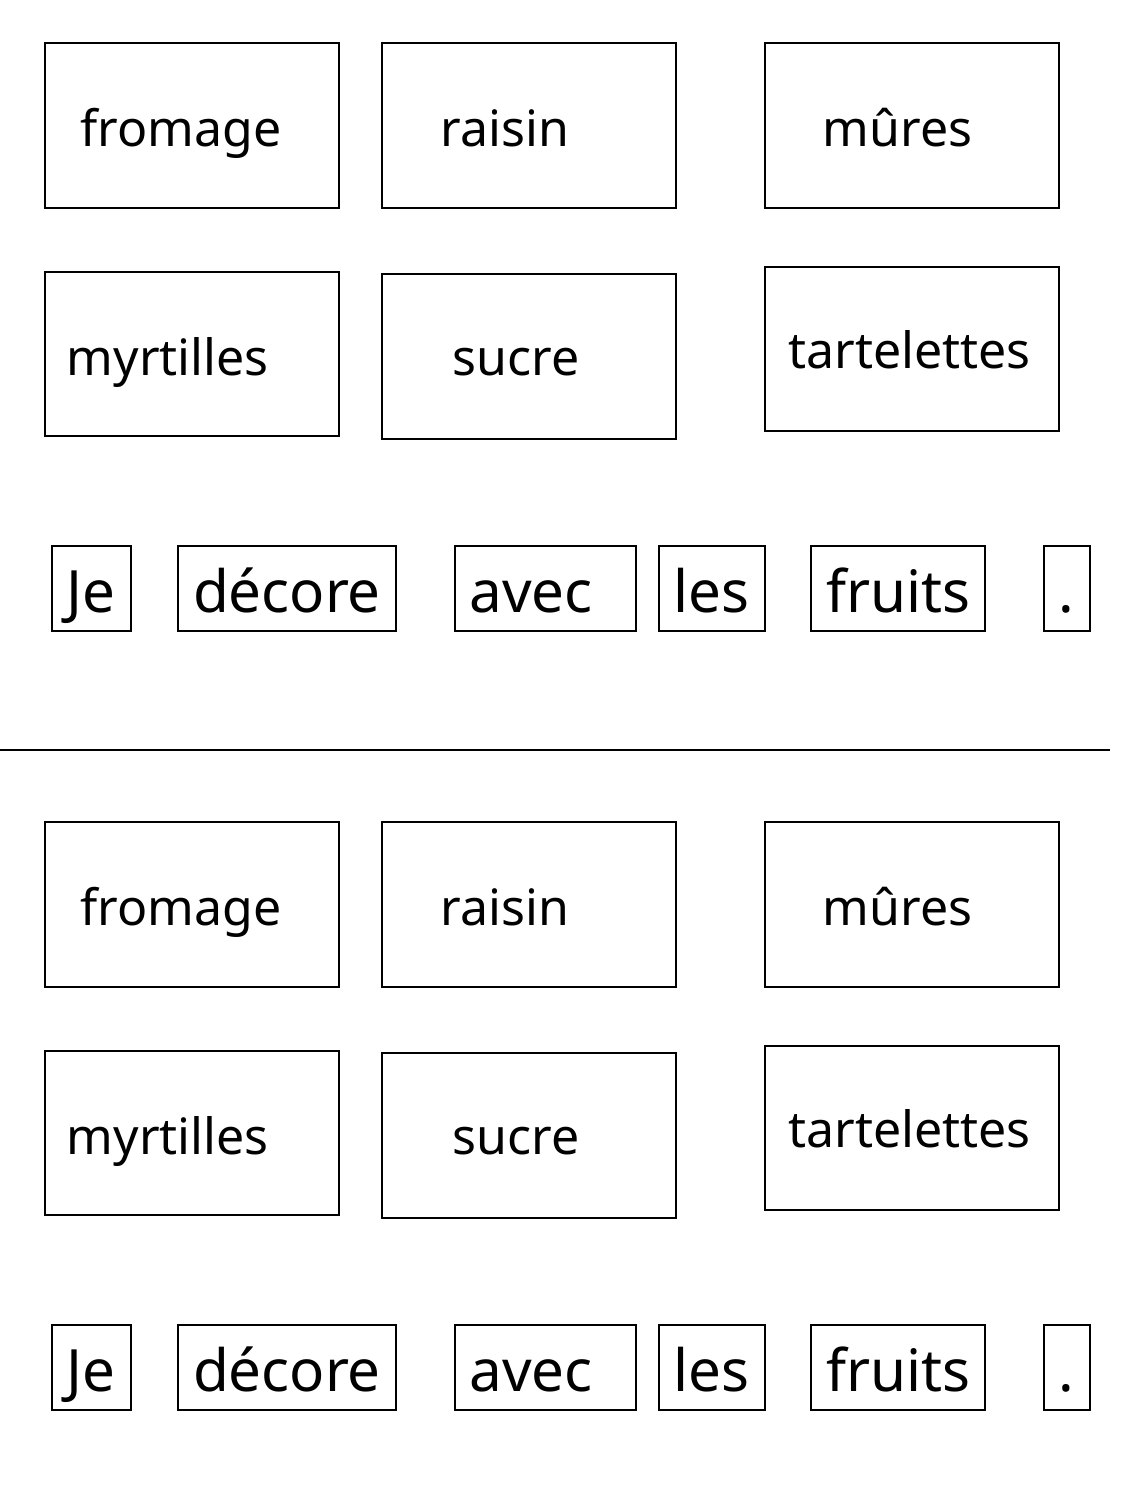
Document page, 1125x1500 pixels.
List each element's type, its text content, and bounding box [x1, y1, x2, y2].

text_box mûres [808, 868, 988, 943]
text_box myrtilles [52, 1097, 284, 1172]
text_box myrtilles [52, 318, 284, 393]
text_box décore [178, 546, 396, 631]
text_box . [1044, 1325, 1090, 1410]
text_box . [1044, 546, 1090, 631]
text_box avec [455, 546, 636, 631]
text_box fromage [66, 89, 297, 164]
text_box sucre [438, 1097, 595, 1172]
text_box Je [52, 1325, 131, 1410]
text_box raisin [425, 868, 584, 943]
text_box fruits [811, 546, 985, 631]
text_box Je [52, 546, 131, 631]
text_box les [659, 546, 765, 631]
text_box sucre [438, 318, 595, 393]
text_box mûres [808, 89, 988, 164]
text_box raisin [425, 89, 584, 164]
text_box tartelettes [774, 1090, 1046, 1165]
text_box décore [178, 1325, 396, 1410]
text_box avec [455, 1325, 636, 1410]
text_box les [659, 1325, 765, 1410]
text_box fruits [811, 1325, 985, 1410]
text_box tartelettes [774, 311, 1046, 386]
text_box fromage [66, 868, 297, 943]
